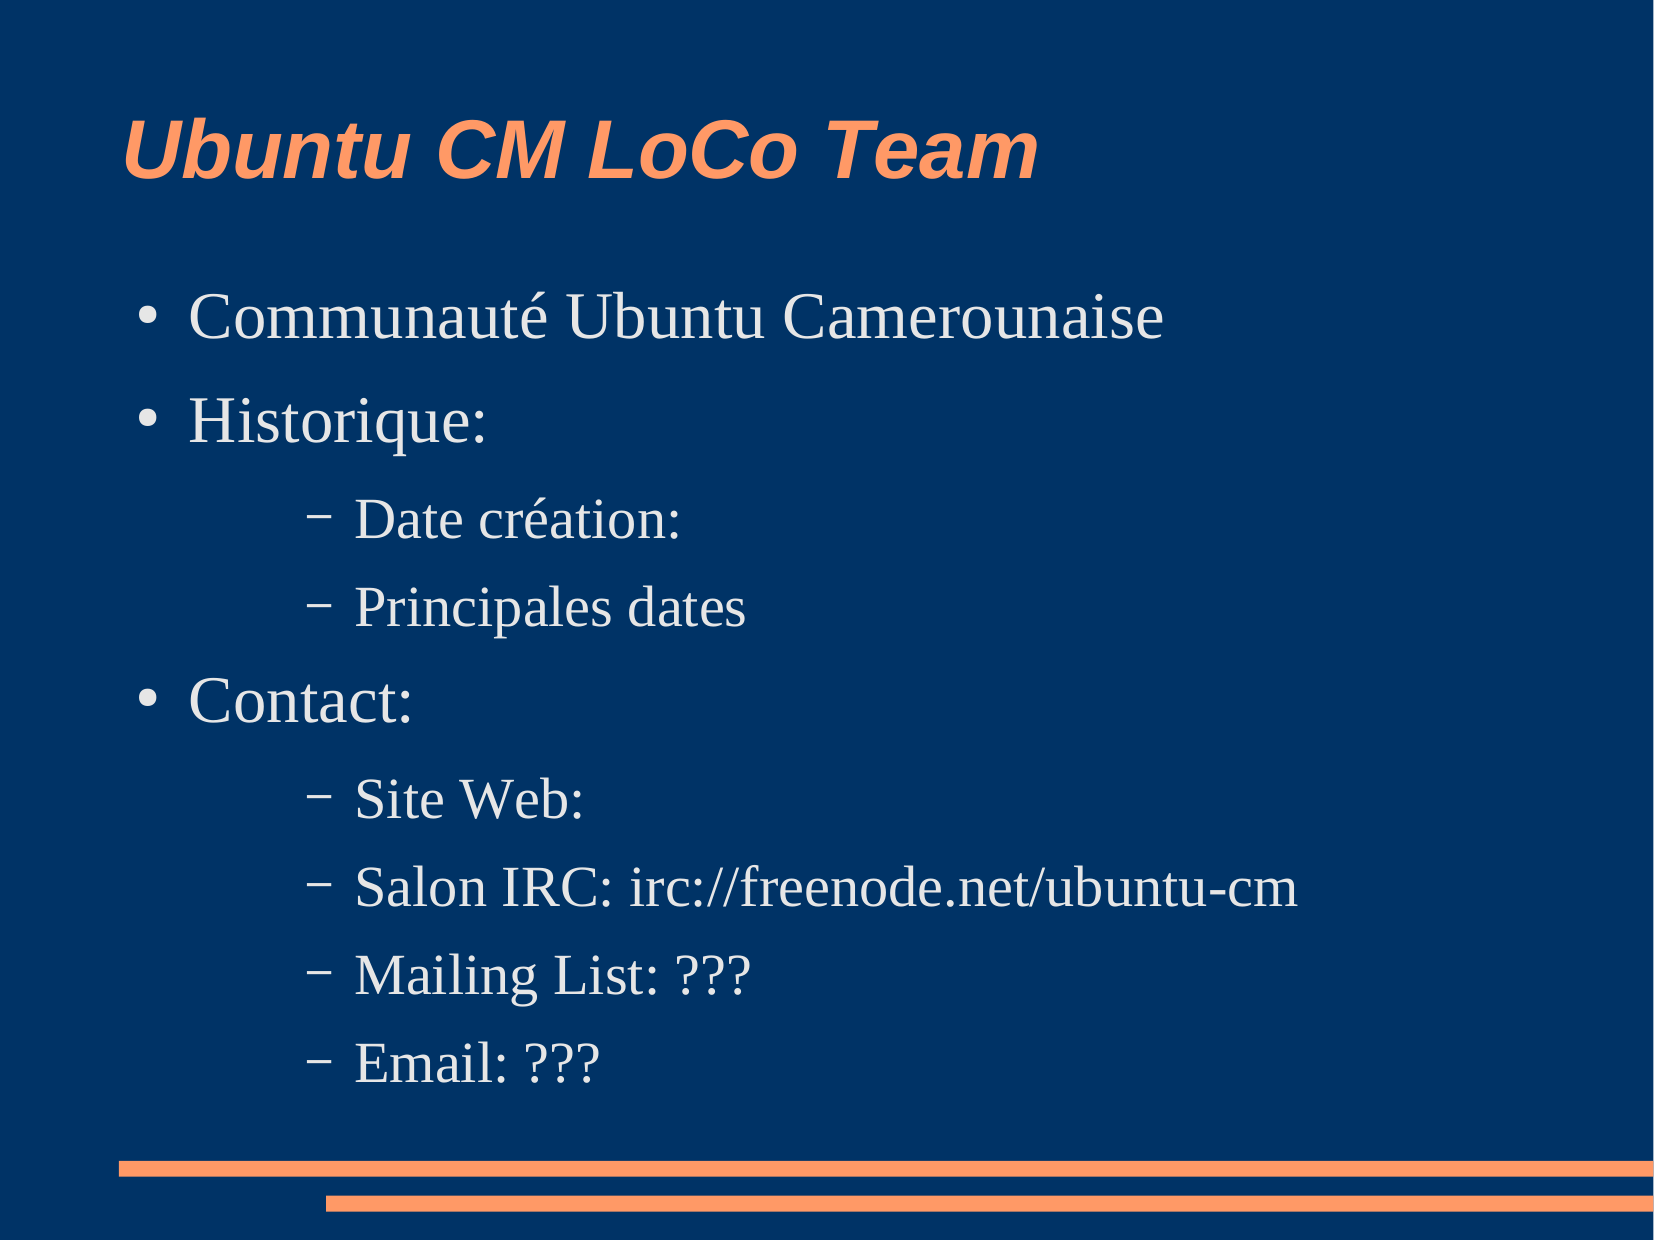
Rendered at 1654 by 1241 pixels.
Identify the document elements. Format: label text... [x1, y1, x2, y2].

list Communauté Ubuntu Camerounaise Historique: Date création: Principales dates Contact: Site Web: Salon IRC: irc://freenode.net/ubuntu-cm Mailing List: ??? Email: ??? [118, 279, 1558, 1096]
title Ubuntu CM LoCo Team [121, 53, 1534, 246]
